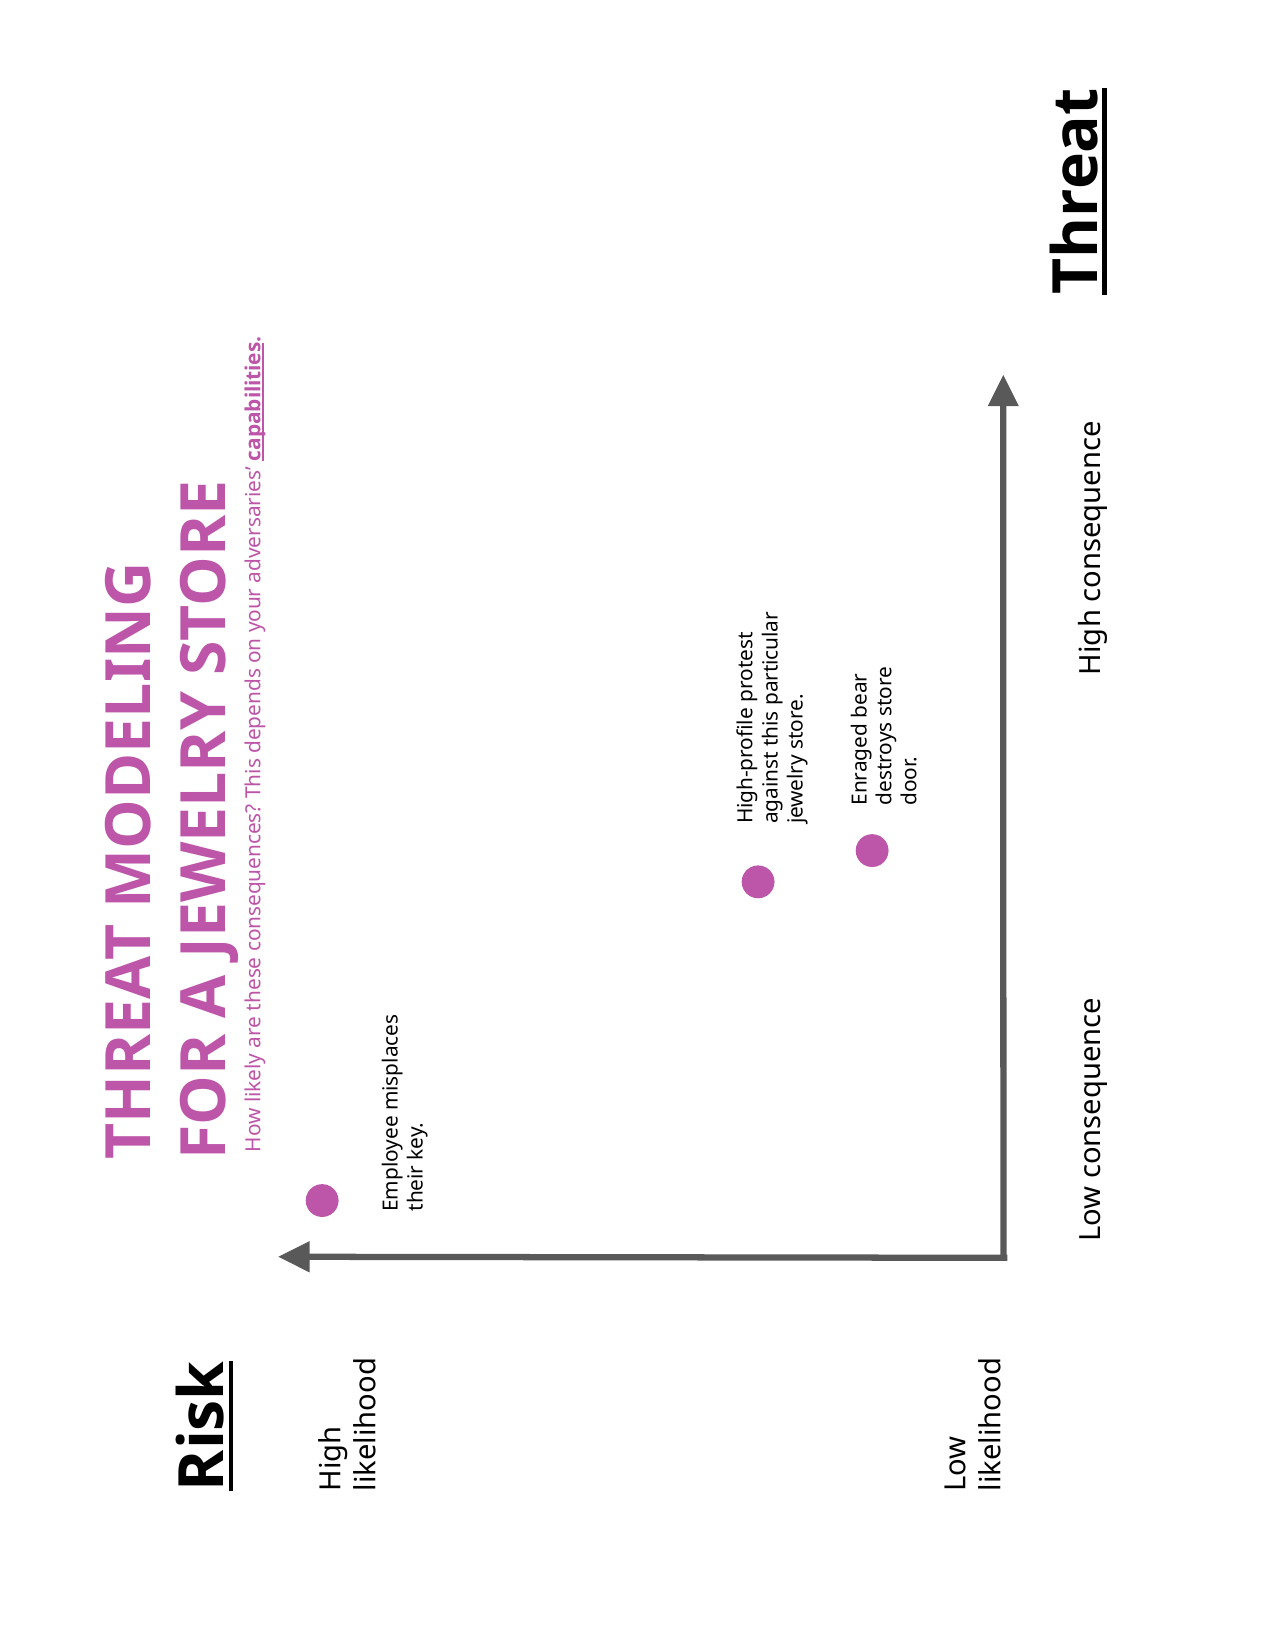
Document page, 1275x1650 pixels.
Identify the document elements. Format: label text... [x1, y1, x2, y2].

text_box [855, 834, 889, 868]
text_box Risk [186, 1464, 198, 1476]
text_box Risk [146, 1288, 208, 1507]
text_box [305, 1184, 339, 1218]
text_box Threat [1070, 231, 1082, 244]
text_box Low consequence High consequence [1003, 139, 1174, 1257]
text_box THREAT MODELING FOR A JEWELRY STORE [72, 271, 213, 1212]
text_box How likely are these consequences? This depends on your adversaries’ capabilities. [227, 182, 277, 1283]
text_box Low likelihood [921, 1288, 983, 1507]
text_box High likelihood [296, 1288, 358, 1507]
text_box High-profile protest against this particular jewelry store. [716, 563, 808, 839]
text_box Enraged bear destroys store door. [830, 602, 922, 821]
text_box [741, 865, 775, 899]
text_box Threat [1020, 65, 1082, 310]
text_box Employee misplaces their key. [361, 982, 484, 1227]
